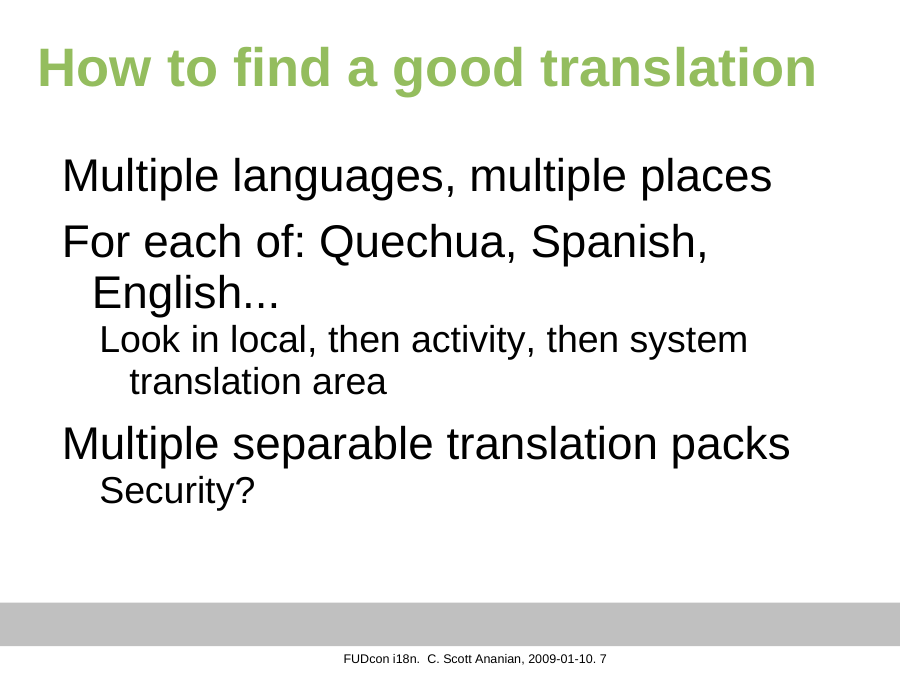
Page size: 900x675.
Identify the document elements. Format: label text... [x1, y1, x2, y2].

list Multiple languages, multiple places For each of: Quechua, Spanish, English... Look in local, then activity, then system translation area Multiple separable translation packs Security? [61, 150, 844, 675]
title How to find a good translation [37, 37, 856, 211]
